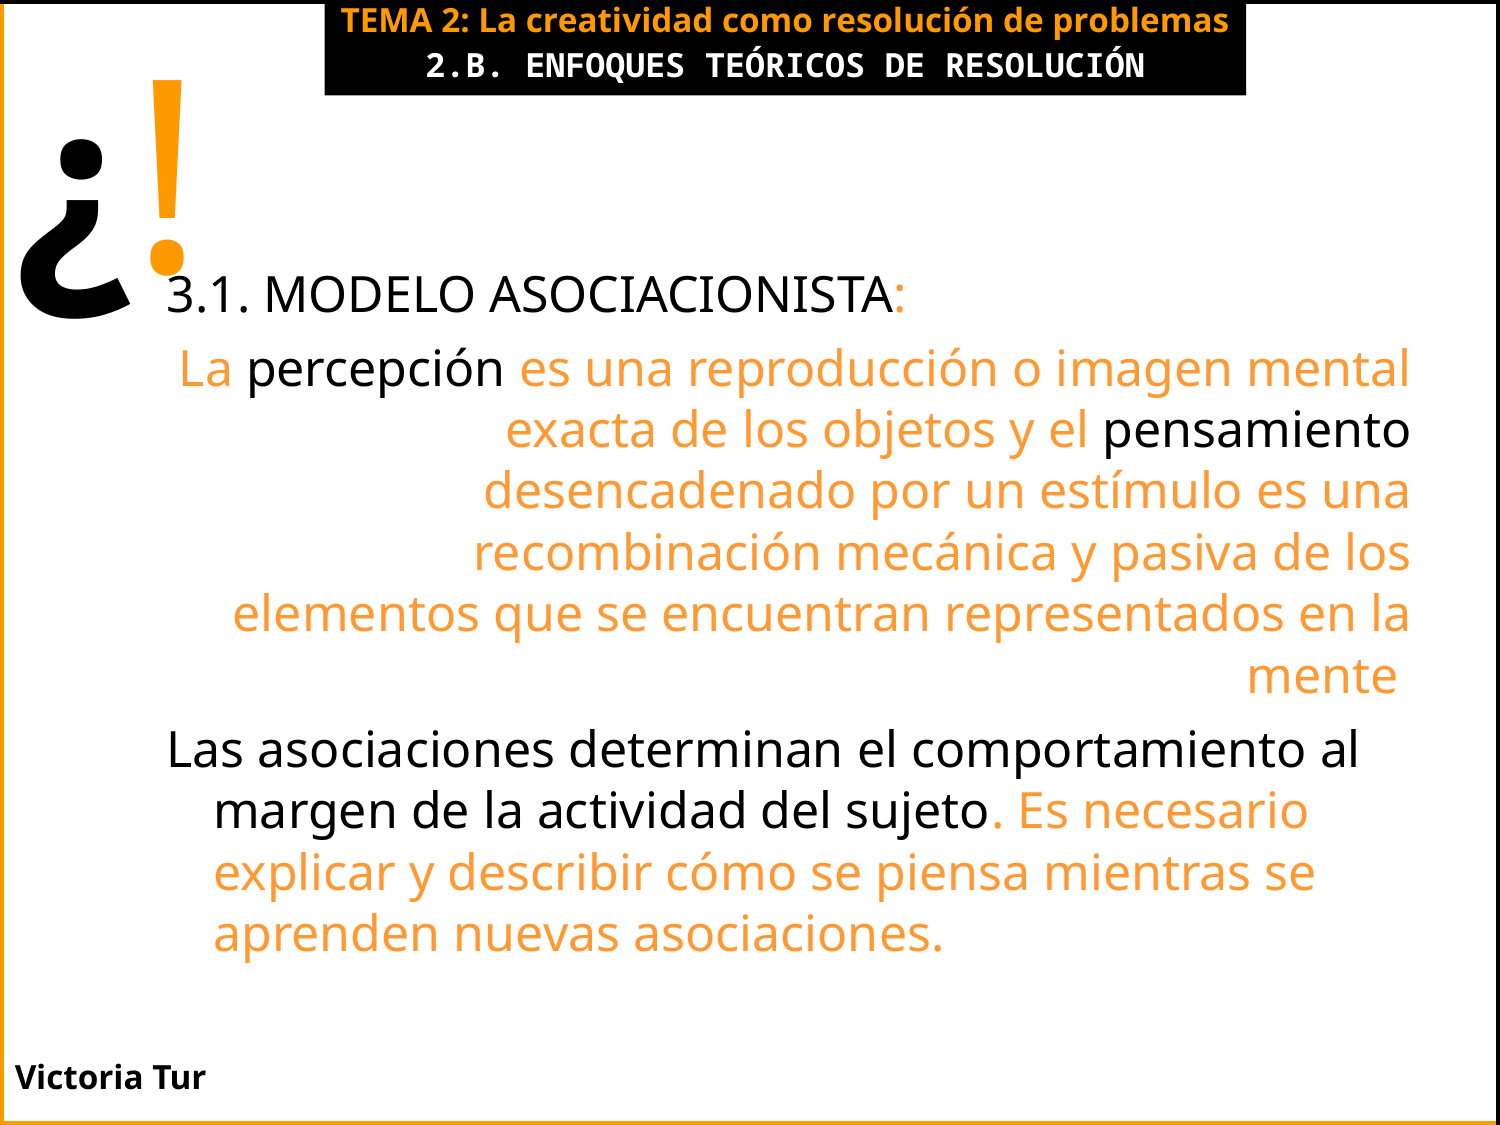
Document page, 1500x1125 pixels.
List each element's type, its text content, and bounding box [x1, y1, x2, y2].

list 3.1. MODELO ASOCIACIONISTA: La percepción es una reproducción o imagen mental exacta de los objetos y el pensamiento desencadenado por un estímulo es una recombinación mecánica y pasiva de los elementos que se encuentran representados en la mente Las asociaciones determinan el comportamiento al margen de la actividad del sujeto. Es necesario explicar y describir cómo se piensa mientras se aprenden nuevas asociaciones. [76, 255, 1427, 998]
